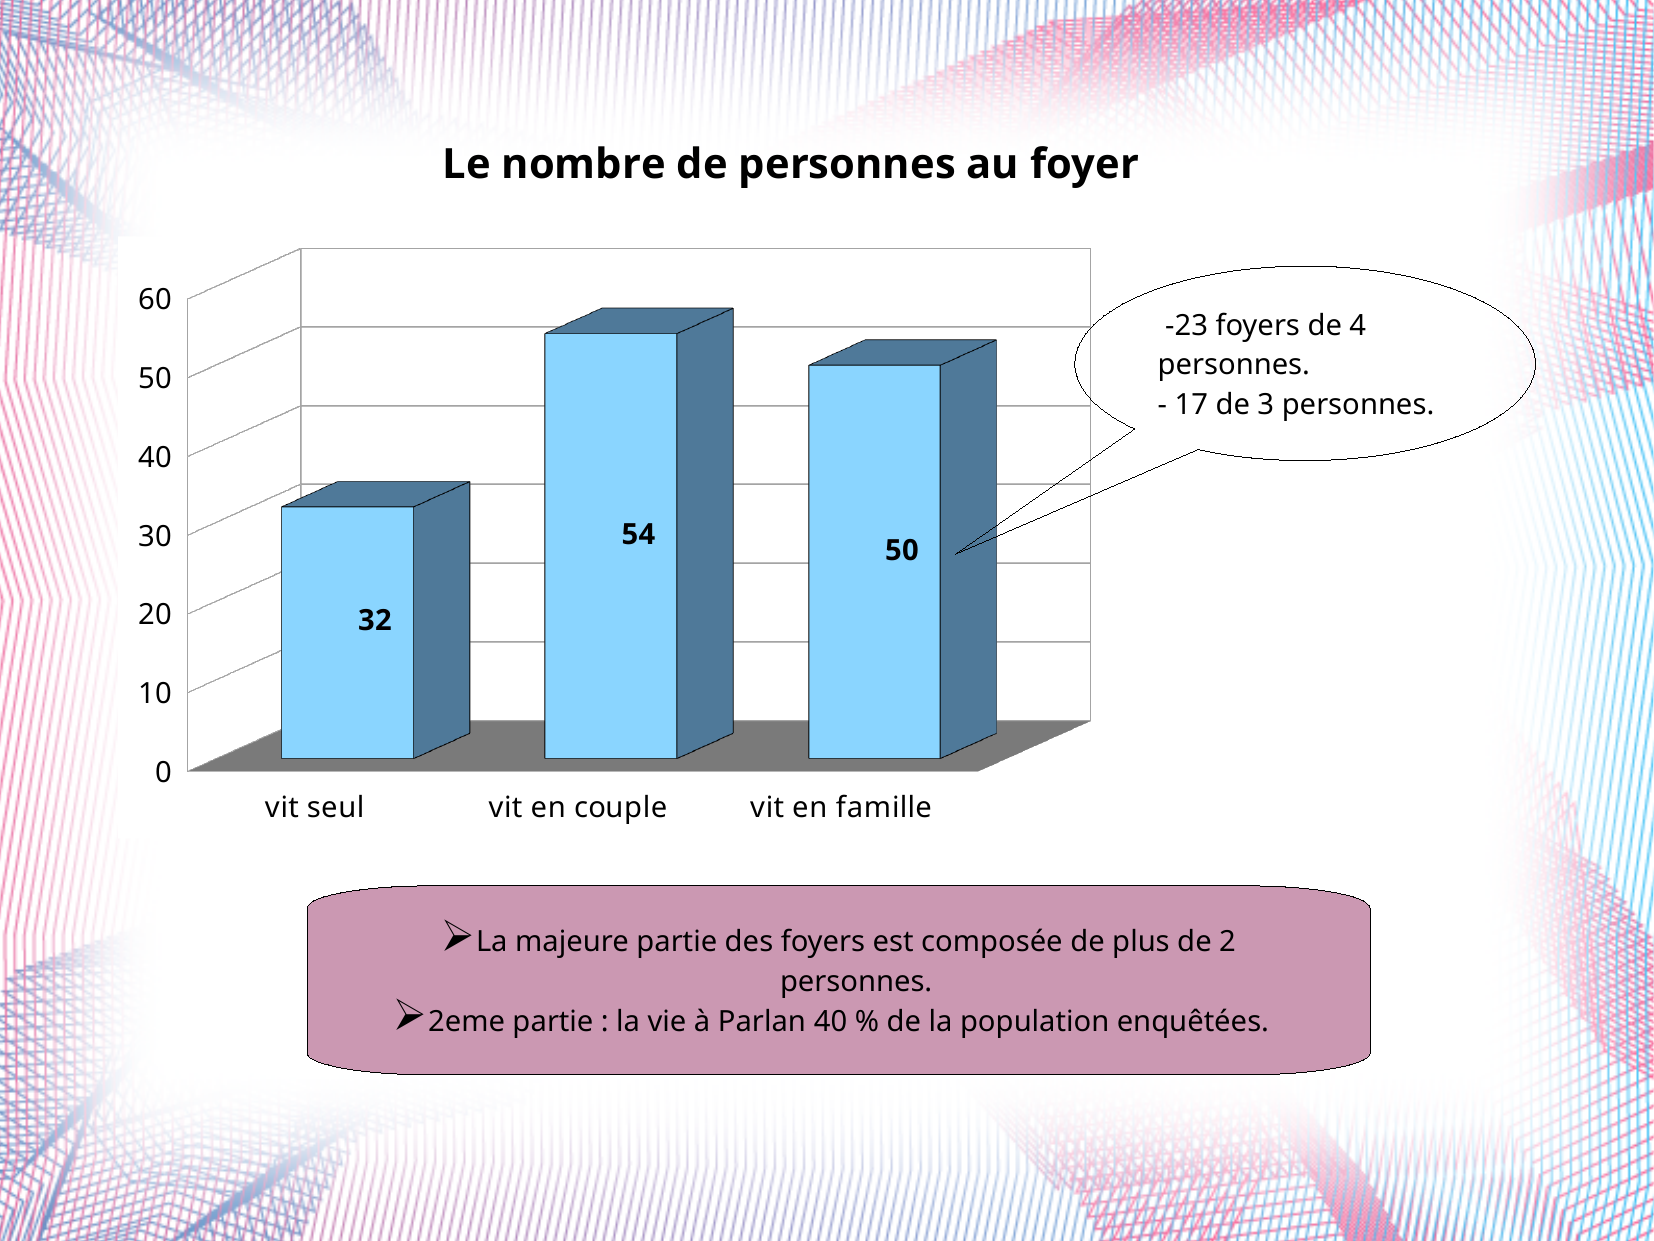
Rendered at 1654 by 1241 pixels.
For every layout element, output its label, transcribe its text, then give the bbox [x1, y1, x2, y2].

text_box -23 foyers de 4 personnes. - 17 de 3 personnes. [955, 266, 1536, 555]
text_box La majeure partie des foyers est composée de plus de 2 personnes. 2eme partie : la vie à Parlan 40 % de la population enquêtées. [307, 885, 1371, 1075]
title Le nombre de personnes au foyer [47, 59, 1536, 267]
picture [0, 0, 1654, 1241]
chart [118, 236, 1111, 839]
